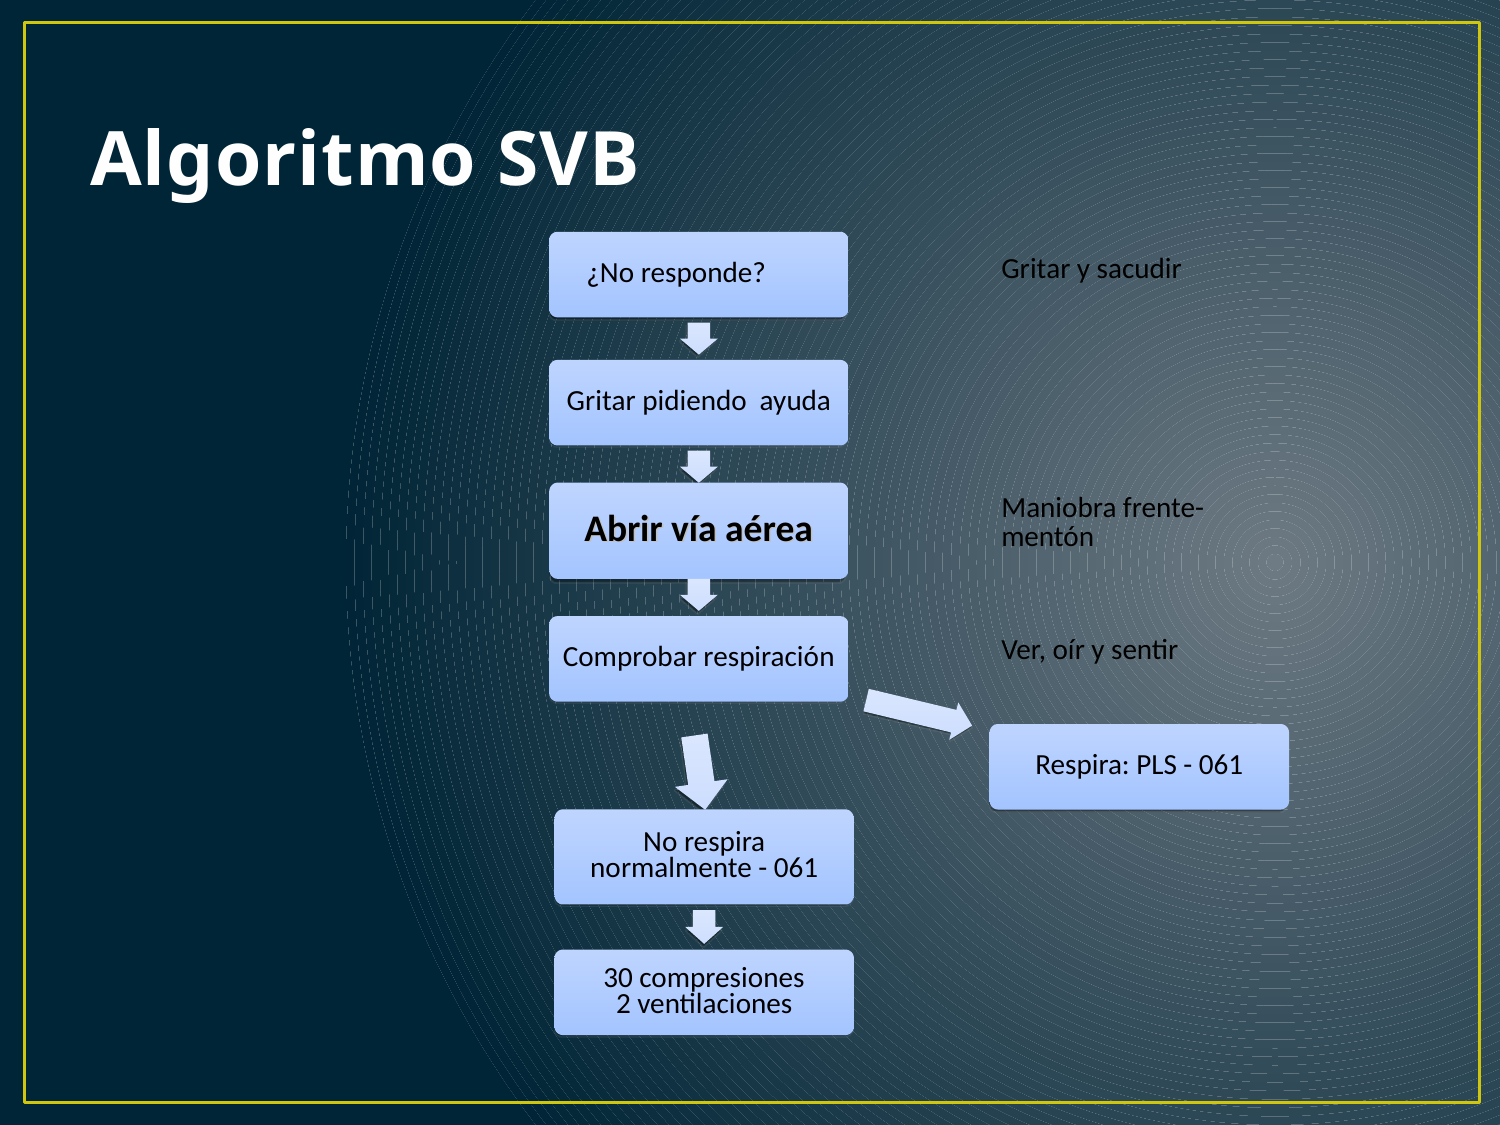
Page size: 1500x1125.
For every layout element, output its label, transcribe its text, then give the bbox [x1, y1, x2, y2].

text_box No respira normalmente - 061 [554, 809, 854, 905]
text_box Abrir vía aérea [549, 482, 849, 579]
text_box [679, 322, 718, 355]
text_box [685, 910, 724, 944]
text_box 30 compresiones 2 ventilaciones [554, 949, 854, 1036]
text_box [679, 450, 718, 482]
text_box [679, 578, 718, 611]
title Algoritmo SVB [75, 45, 1426, 209]
text_box Respira: PLS - 061 [989, 724, 1290, 810]
text_box Comprobar respiración [549, 616, 849, 702]
text_box ¿No responde? [549, 231, 849, 318]
text_box [674, 733, 728, 809]
text_box Maniobra frente-mentón [986, 487, 1247, 574]
text_box Ver, oír y sentir [986, 630, 1244, 681]
text_box [863, 688, 973, 740]
text_box Gritar y sacudir [986, 249, 1270, 300]
text_box Gritar pidiendo ayuda [549, 359, 849, 446]
